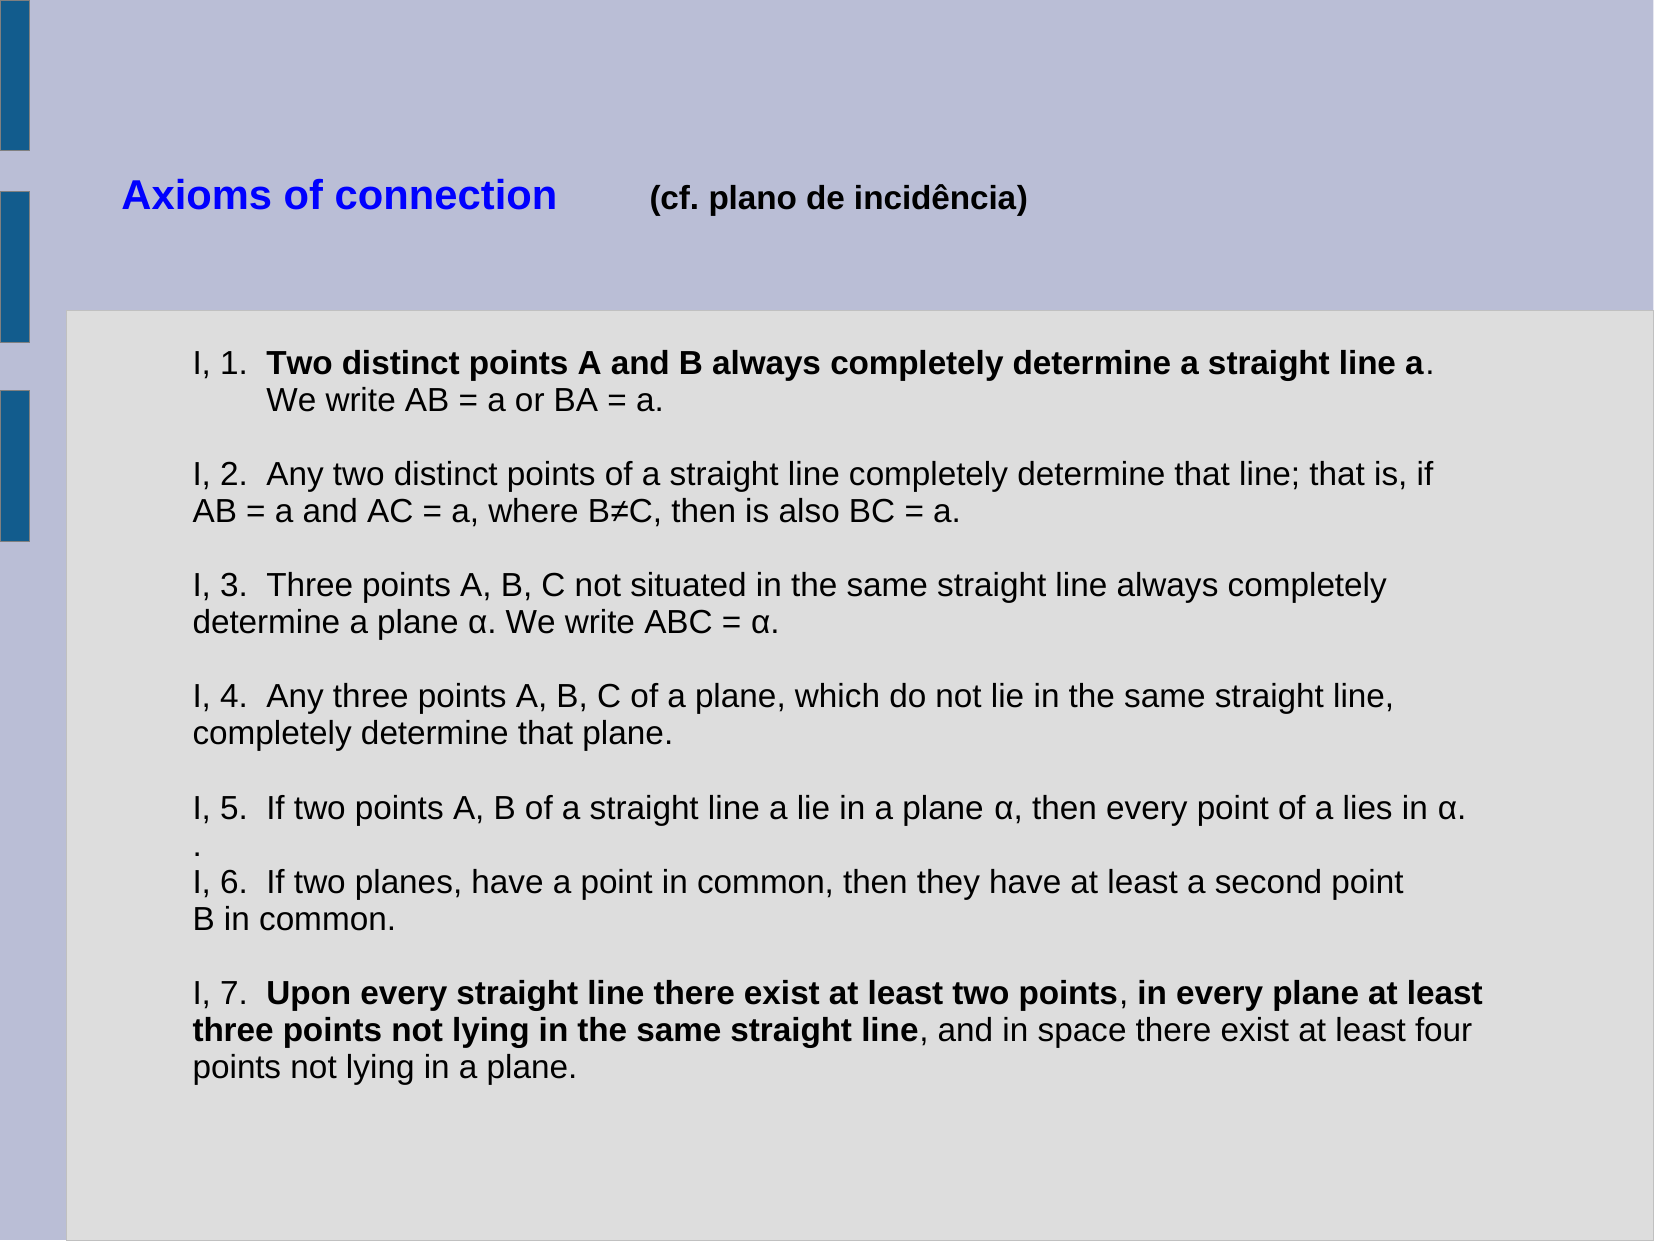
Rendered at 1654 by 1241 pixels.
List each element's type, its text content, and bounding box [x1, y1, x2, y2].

title Axioms of connection (cf. plano de incidência) [121, 91, 1534, 299]
list I, 1. Two distinct points A and B always completely determine a straight line a. We write AB = a or BA = a. I, 2. Any two distinct points of a straight line completely determine that line; that is, if AB = a and AC = a, where B≠C, then is also BC = a. I, 3. Three points A, B, C not situated in the same straight line always completely determine a plane α. We write ABC = α. I, 4. Any three points A, B, C of a plane, which do not lie in the same straight line, completely determine that plane. I, 5. If two points A, B of a straight line a lie in a plane α, then every point of a lies in α. . I, 6. If two planes, have a point in common, then they have at least a second point B in common. I, 7. Upon every straight line there exist at least two points, in every plane at least three points not lying in the same straight line, and in space there exist at least four points not lying in a plane. [121, 344, 1534, 1127]
